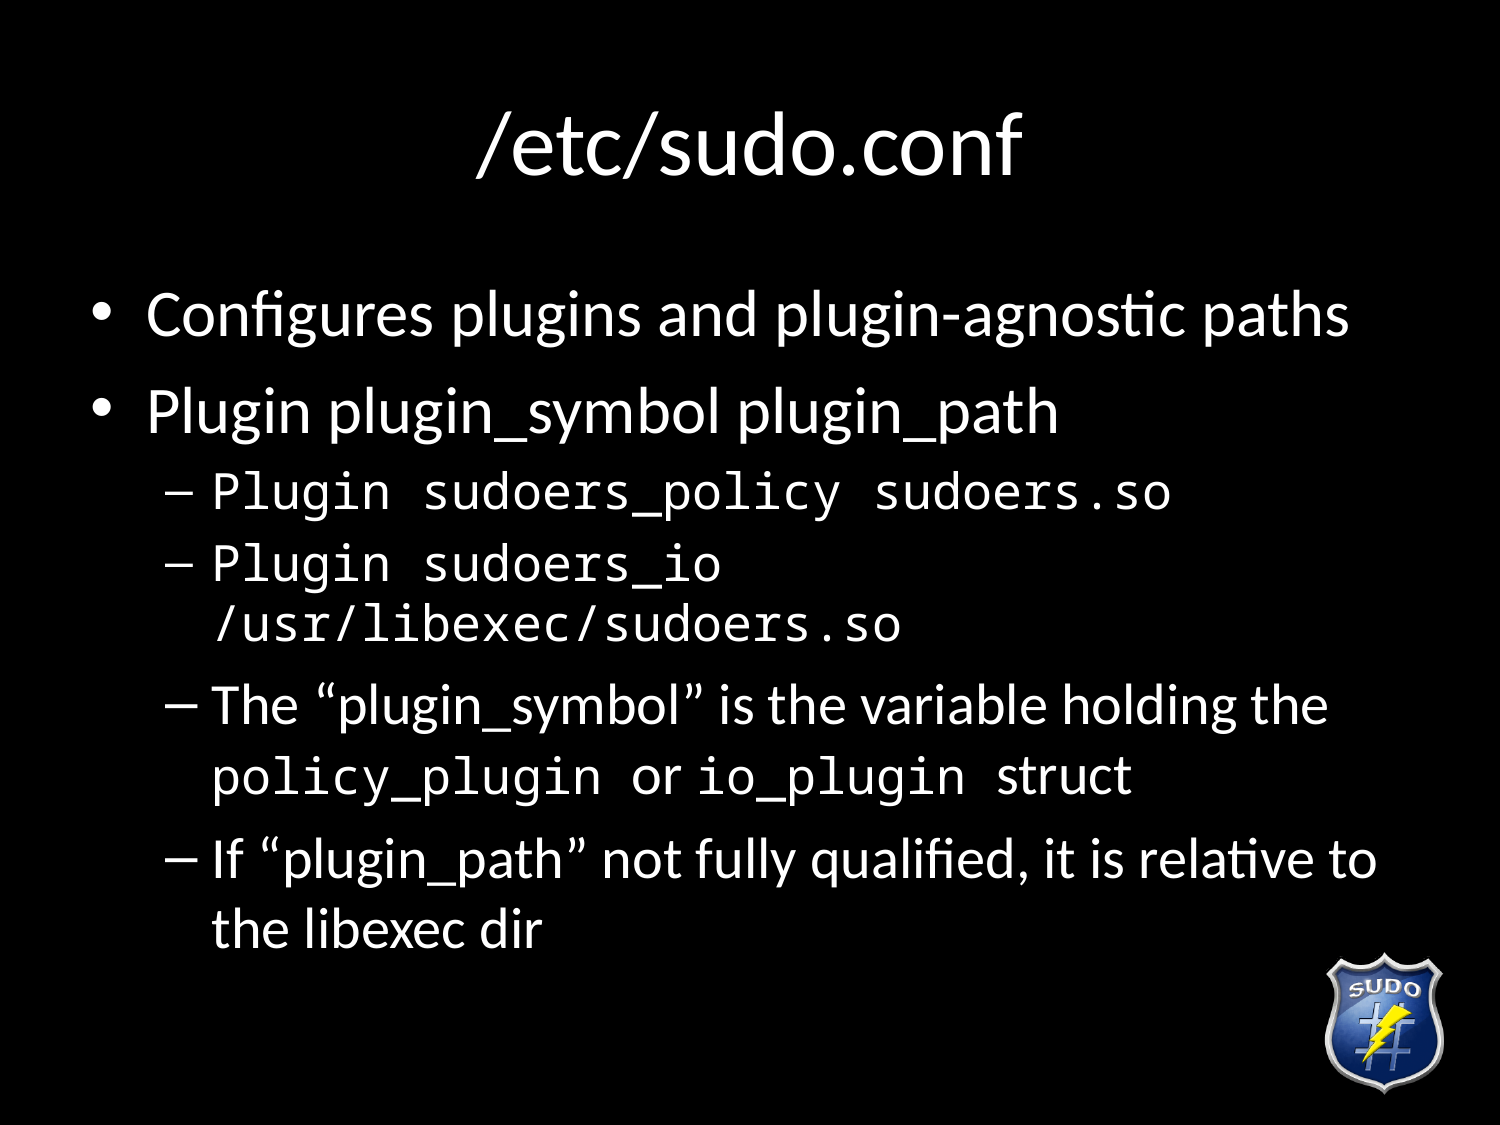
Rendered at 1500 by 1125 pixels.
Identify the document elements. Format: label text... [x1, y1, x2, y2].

picture [1315, 949, 1453, 1103]
title /etc/sudo.conf [75, 45, 1426, 233]
list Configures plugins and plugin-agnostic paths Plugin plugin_symbol plugin_path Plugin sudoers_policy sudoers.so Plugin sudoers_io /usr/libexec/sudoers.so The “plugin_symbol” is the variable holding the policy_plugin or io_plugin struct If “plugin_path” not fully qualified, it is relative to the libexec dir [75, 262, 1426, 1005]
